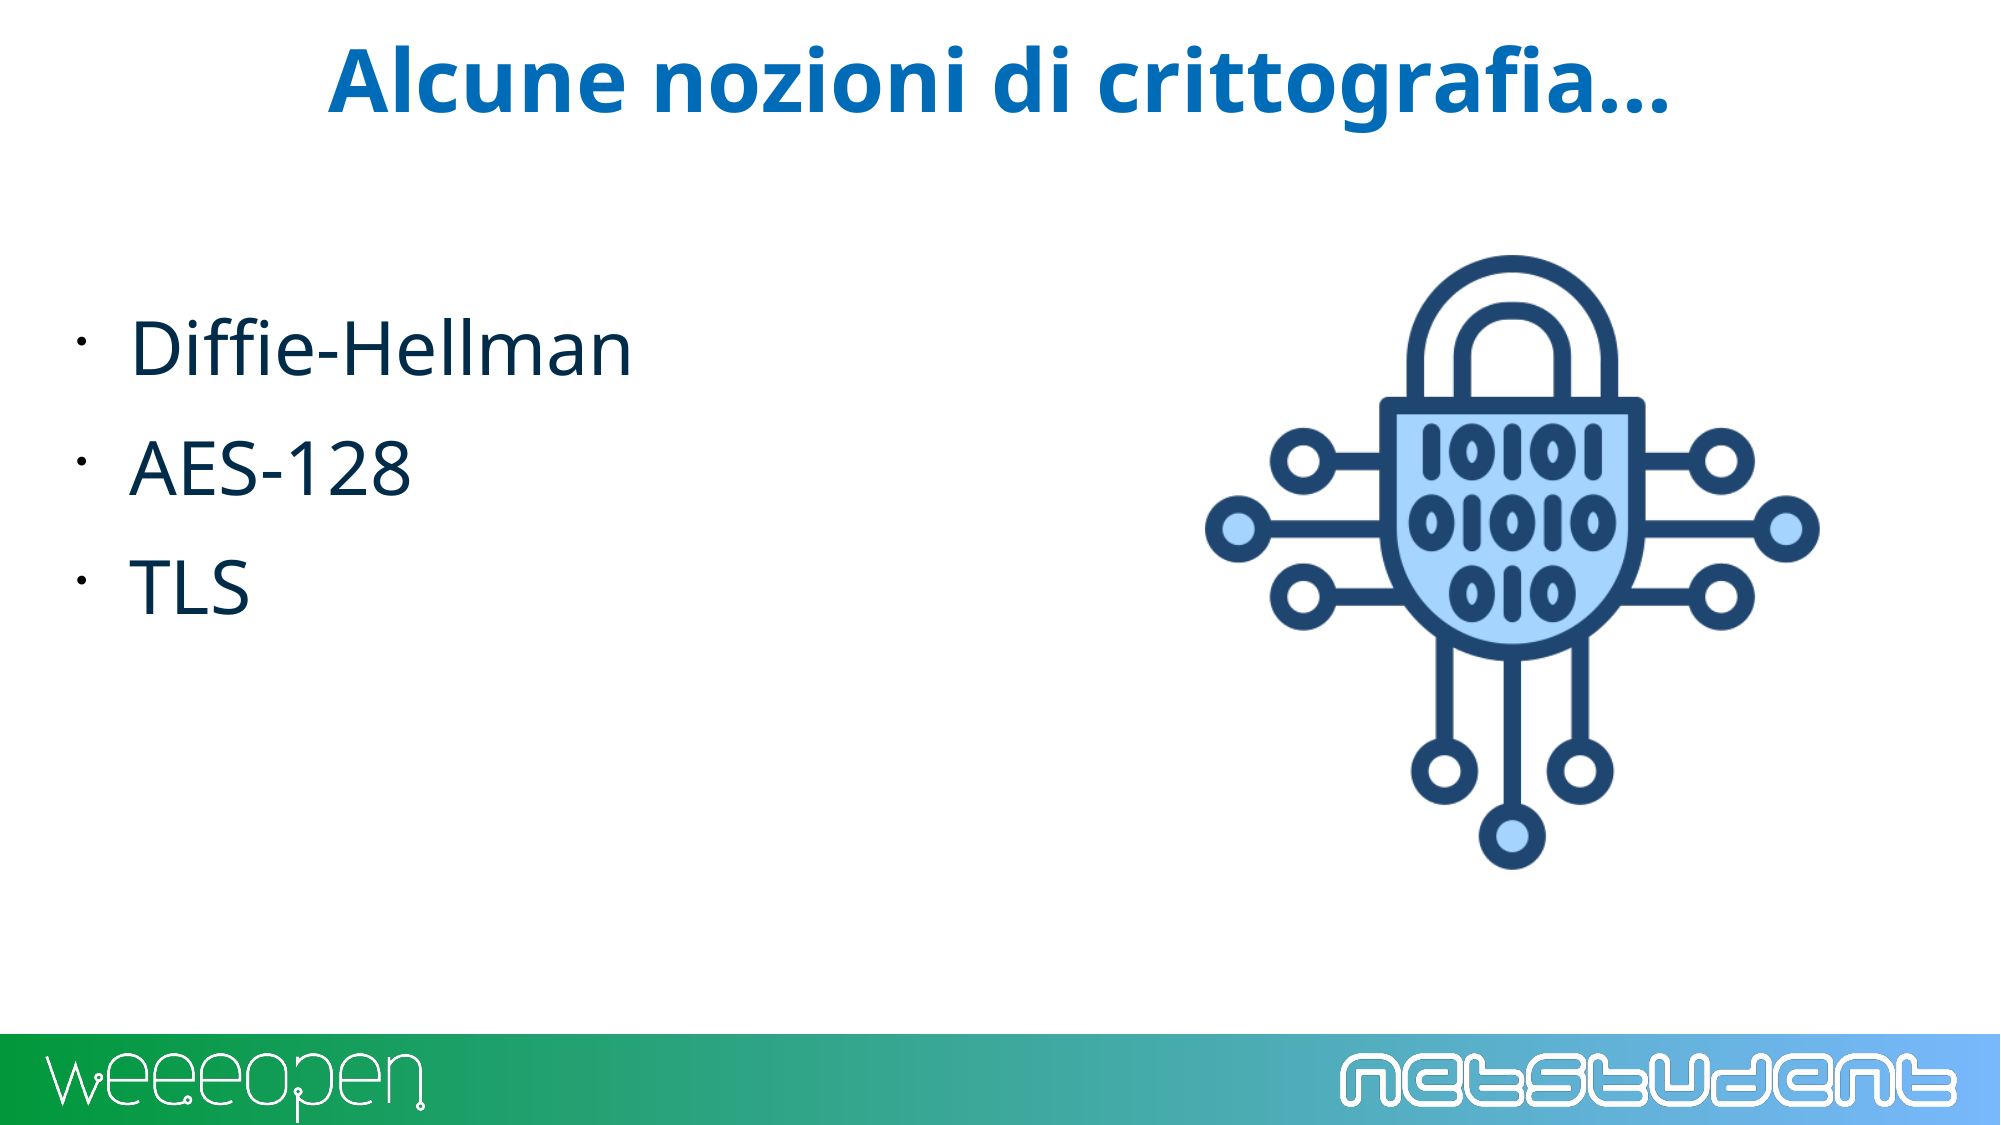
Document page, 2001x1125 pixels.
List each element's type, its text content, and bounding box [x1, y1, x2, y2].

title Alcune nozioni di crittografia... [43, 29, 1959, 247]
list Diffie-Hellman AES-128 TLS [43, 293, 1959, 1008]
picture [1340, 1053, 1957, 1107]
picture [1194, 244, 1831, 881]
picture [45, 1053, 425, 1123]
